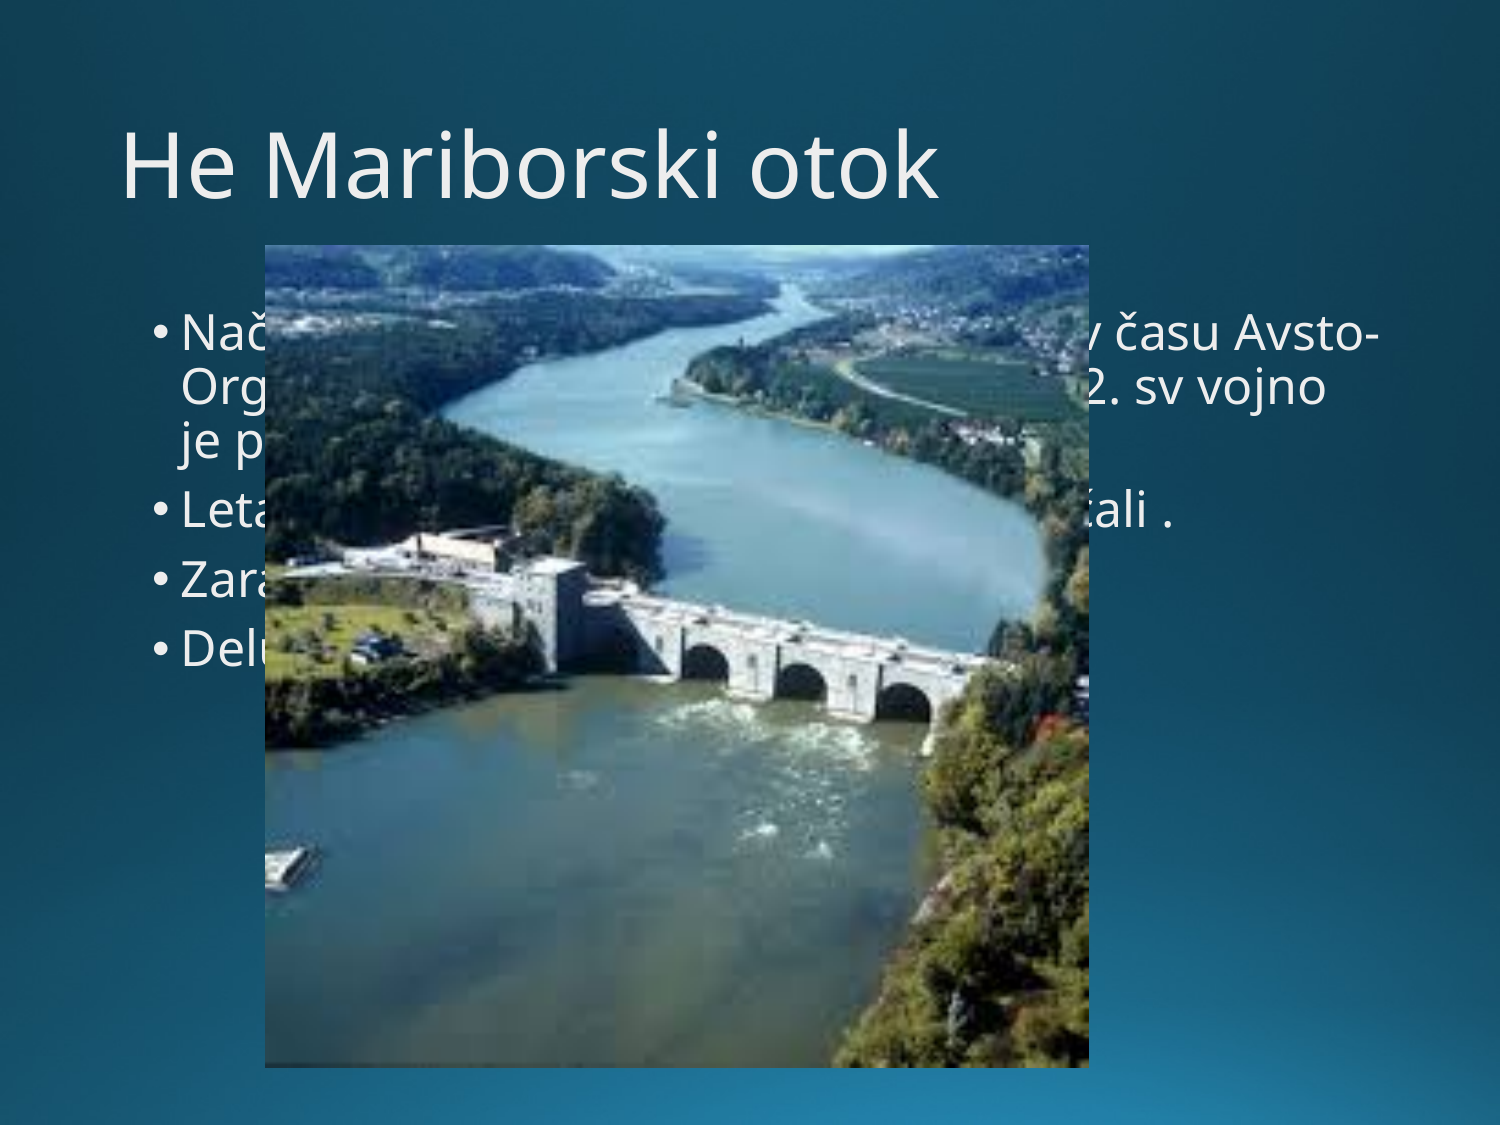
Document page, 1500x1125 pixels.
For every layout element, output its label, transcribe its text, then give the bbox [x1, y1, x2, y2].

title He Mariborski otok [103, 59, 1397, 278]
list Načrti za elektrarno so bili narejeni že v času Avsto-Orgske toda šele prihod Nemcev med 2. sv vojno je povzročil začete gradnje . Leta 1942 so začeli in leta 1960 so končali . Zaradi vojne je bila izgradnja počasna . Deluje z močjo 60 MW . [1089, 299, 1397, 1014]
picture [0, 0, 1500, 1125]
list Načrti za elektrarno so bili narejeni že v času Avsto-Orgske toda šele prihod Nemcev med 2. sv vojno je povzročil začete gradnje . Leta 1942 so začeli in leta 1960 so končali . Zaradi vojne je bila izgradnja počasna . Deluje z močjo 60 MW . [137, 299, 265, 1014]
